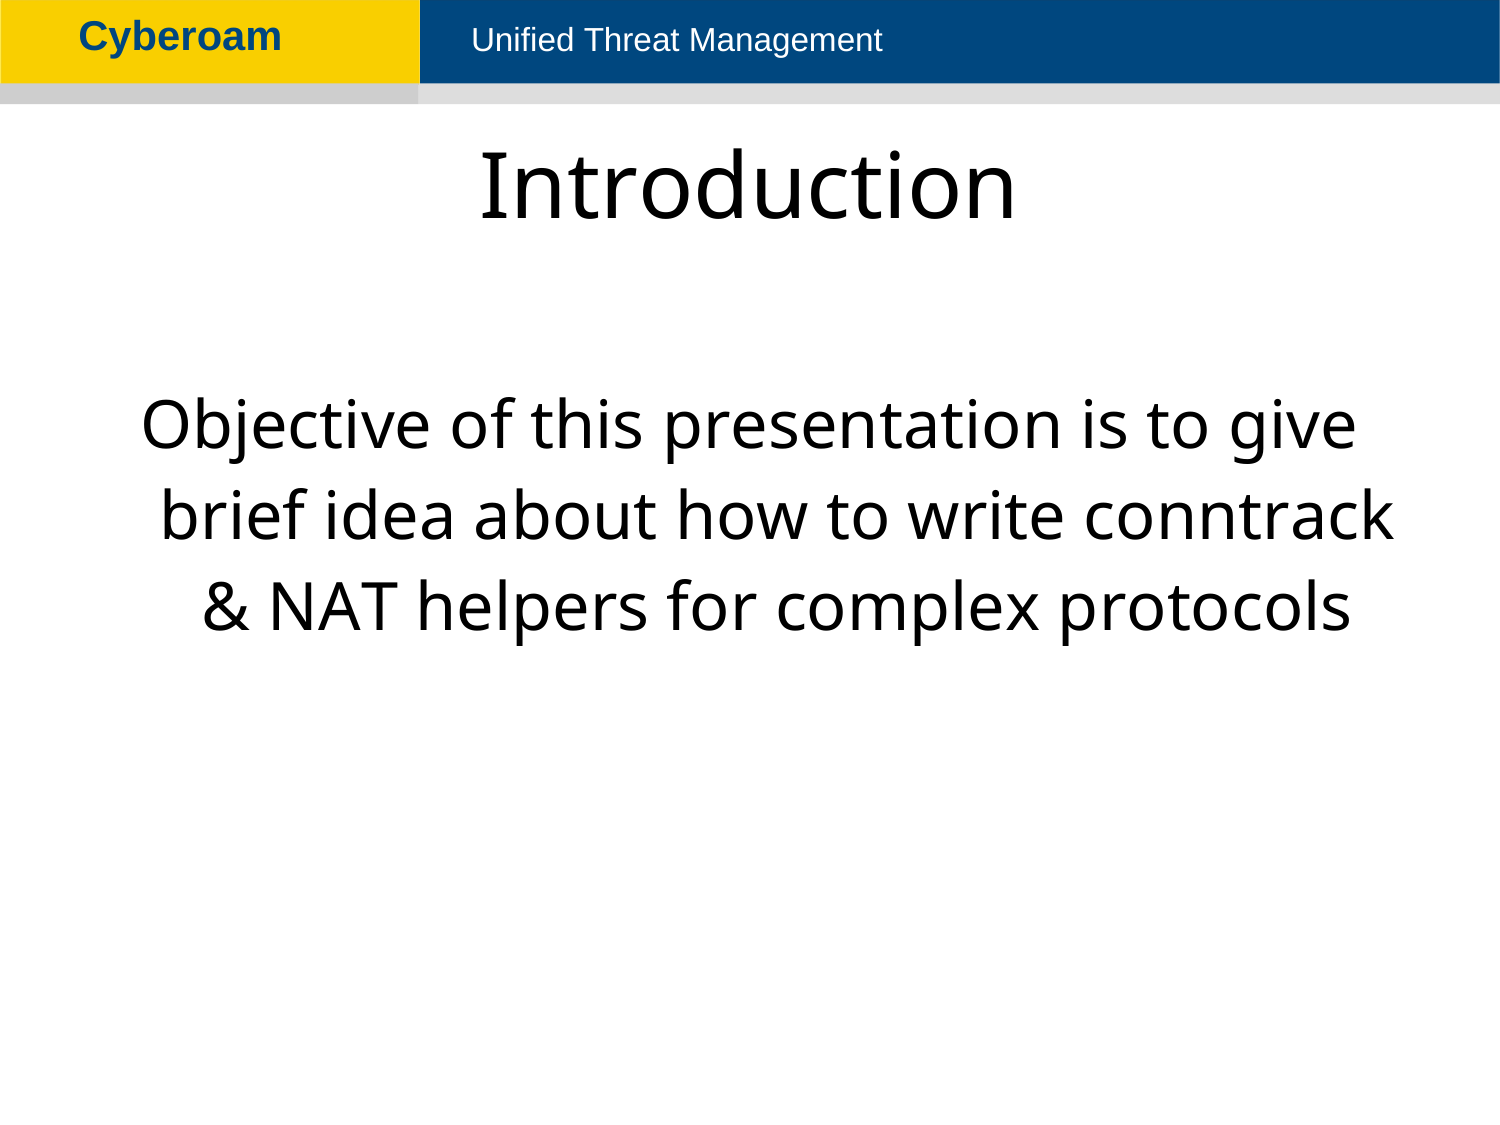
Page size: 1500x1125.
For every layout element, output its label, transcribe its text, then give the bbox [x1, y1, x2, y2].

list Objective of this presentation is to give brief idea about how to write conntrack & NAT helpers for complex protocols [75, 262, 1426, 1006]
picture [0, 0, 1500, 83]
title Introduction [75, 112, 1426, 240]
